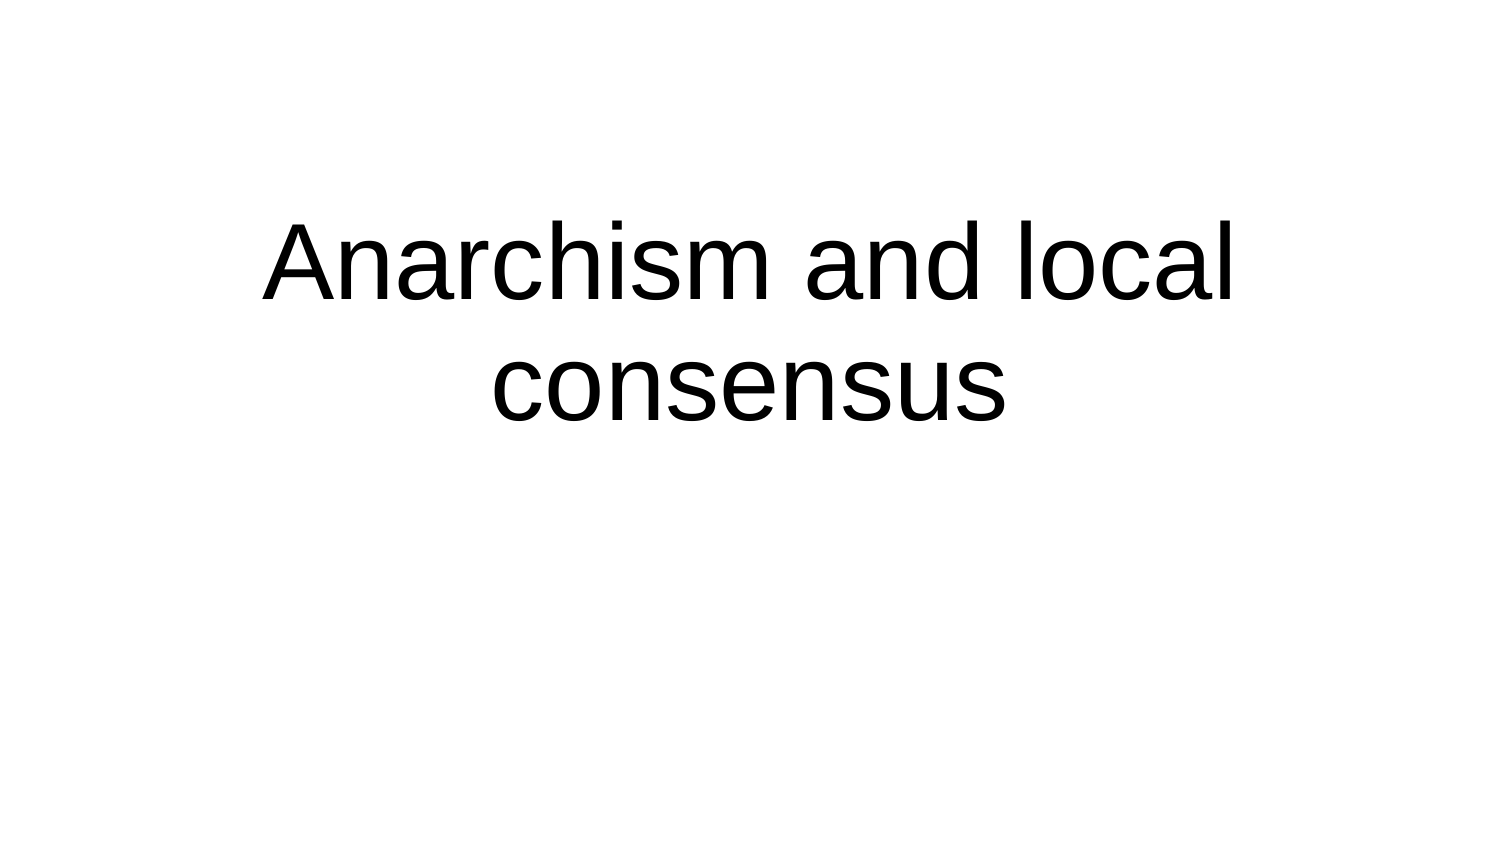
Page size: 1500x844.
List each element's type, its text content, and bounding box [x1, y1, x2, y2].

title Anarchism and local consensus [51, 122, 1449, 459]
